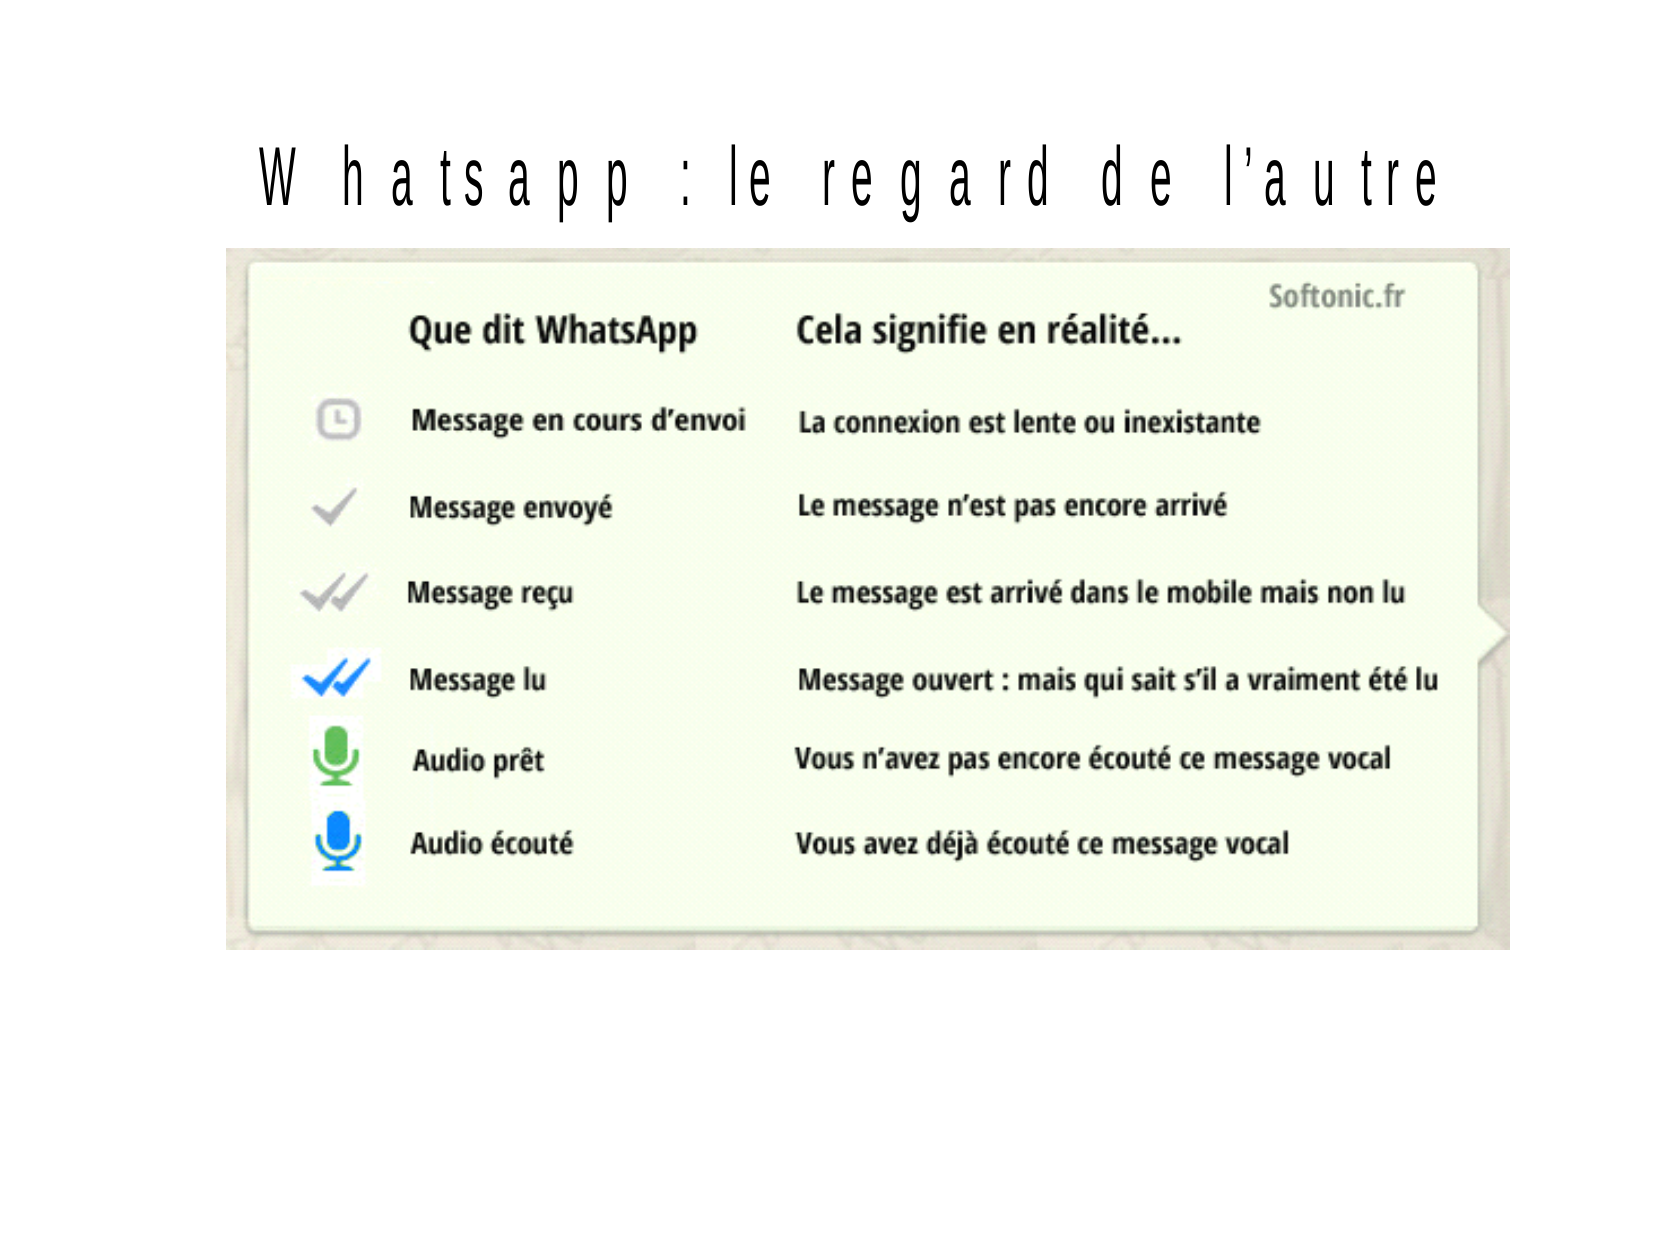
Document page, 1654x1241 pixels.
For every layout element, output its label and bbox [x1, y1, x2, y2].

picture [141, 47, 1583, 1075]
